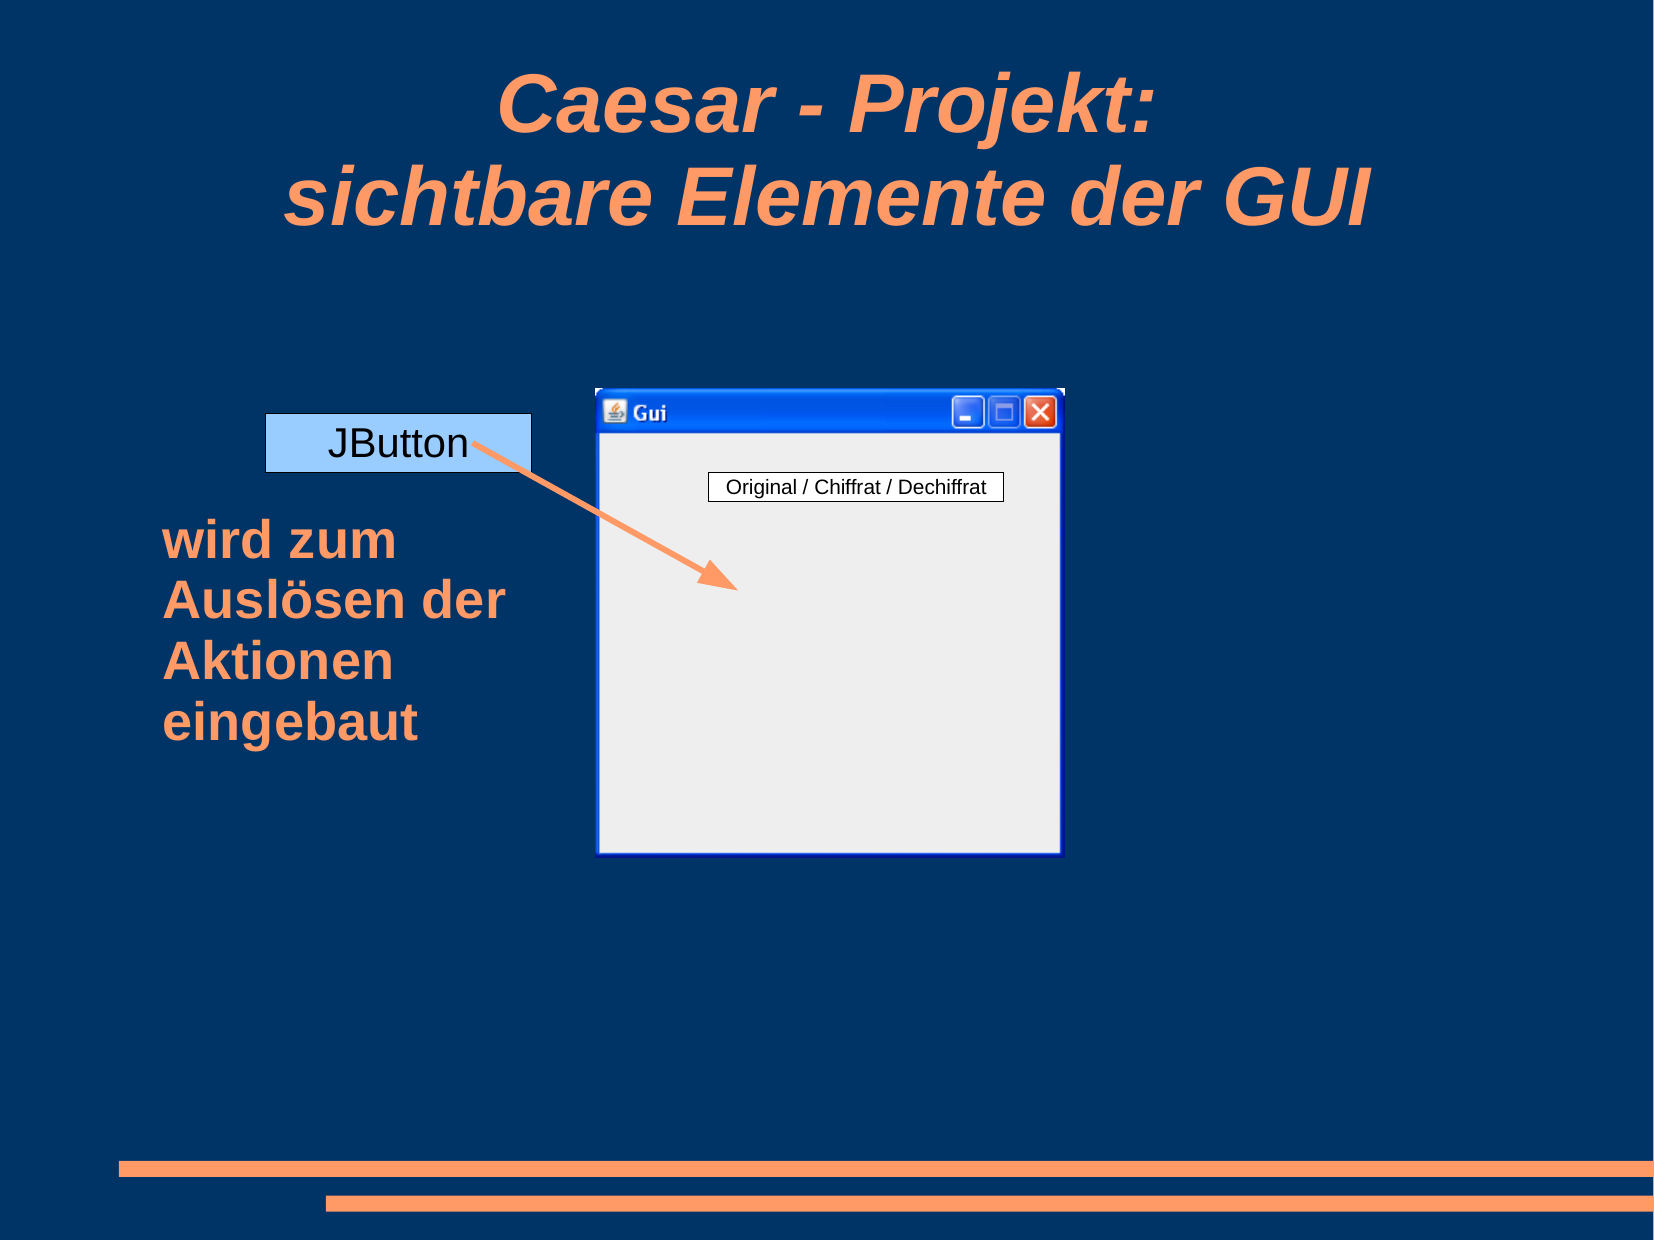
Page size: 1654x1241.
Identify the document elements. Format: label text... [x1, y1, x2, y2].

text_box JButton [265, 413, 532, 473]
text_box wird zum Auslösen der Aktionen eingebaut [147, 502, 532, 765]
text_box Original / Chiffrat / Dechiffrat [708, 472, 1004, 502]
picture [595, 388, 1065, 858]
title Caesar - Projekt: sichtbare Elemente der GUI [121, 53, 1534, 247]
